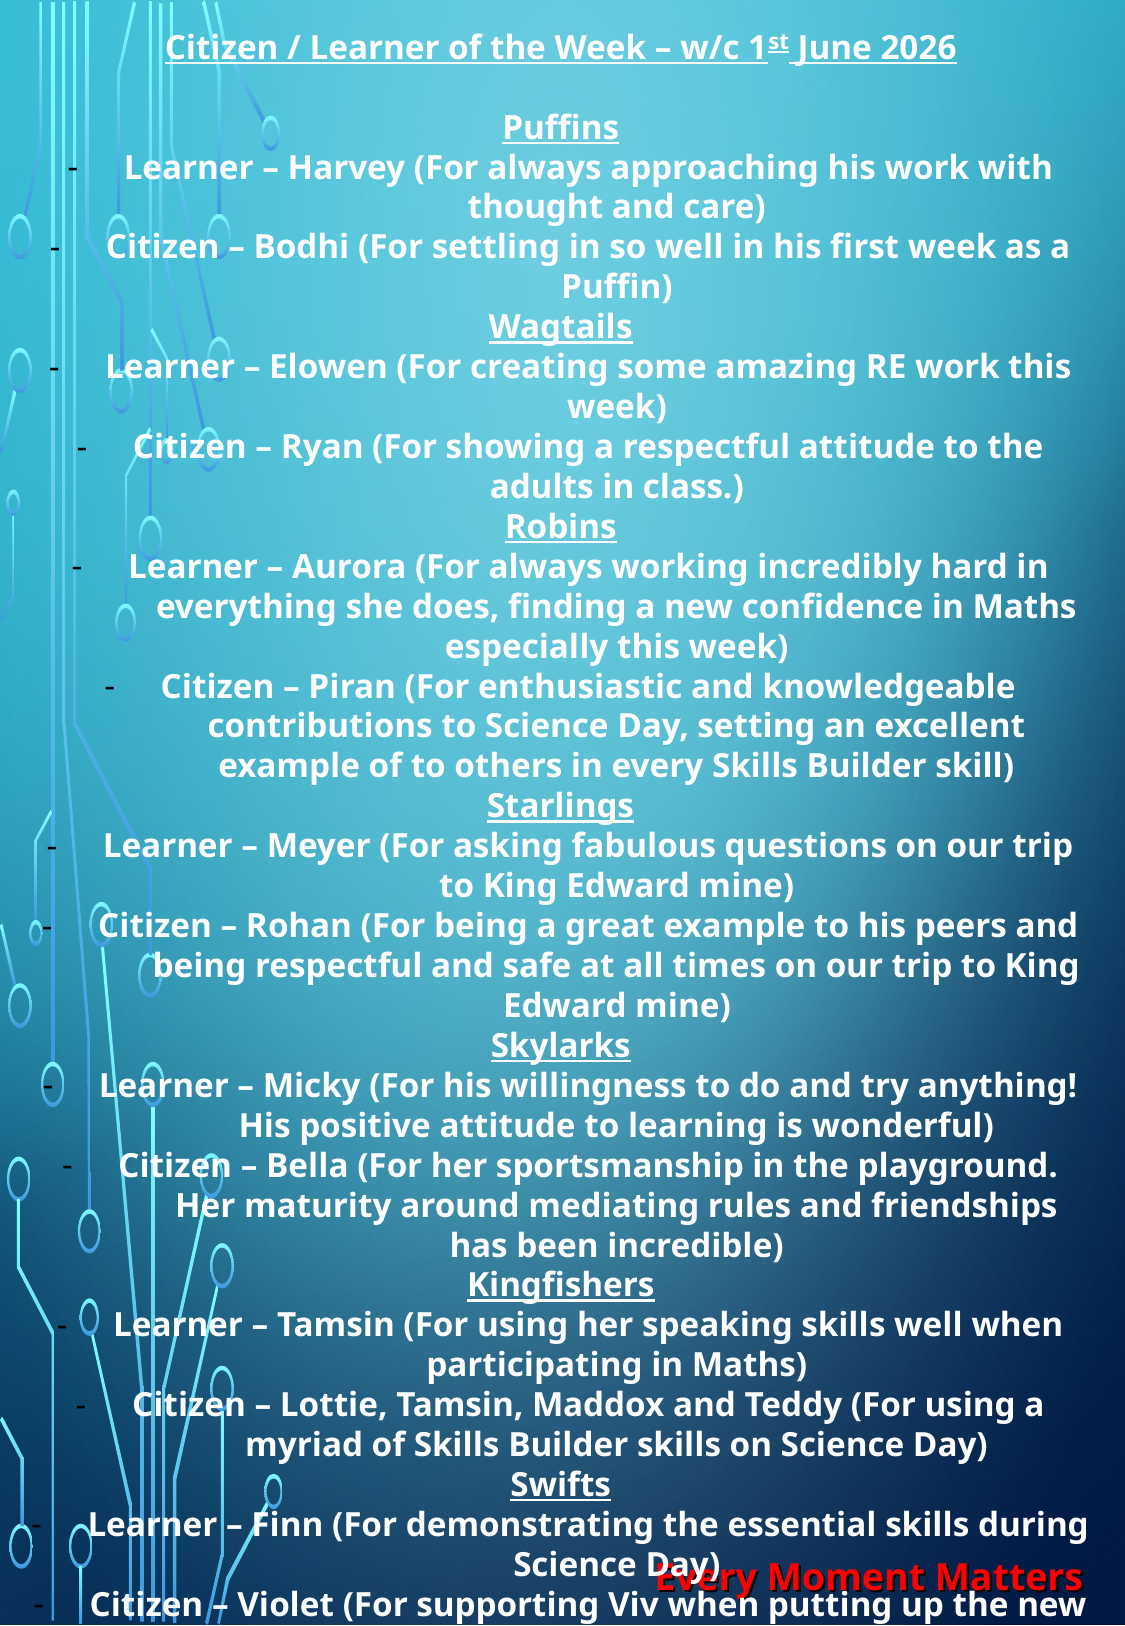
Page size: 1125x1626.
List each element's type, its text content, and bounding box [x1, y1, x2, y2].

text_box Citizen / Learner of the Week – w/c 1st June 2026 Puffins Learner – Harvey (For always approaching his work with thought and care) Citizen – Bodhi (For settling in so well in his first week as a Puffin) Wagtails Learner – Elowen (For creating some amazing RE work this week) Citizen – Ryan (For showing a respectful attitude to the adults in class.) Robins Learner – Aurora (For always working incredibly hard in everything she does, finding a new confidence in Maths especially this week) Citizen – Piran (For enthusiastic and knowledgeable contributions to Science Day, setting an excellent example of to others in every Skills Builder skill) Starlings Learner – Meyer (For asking fabulous questions on our trip to King Edward mine) Citizen – Rohan (For being a great example to his peers and being respectful and safe at all times on our trip to King Edward mine) Skylarks Learner – Micky (For his willingness to do and try anything! His positive attitude to learning is wonderful) Citizen – Bella (For her sportsmanship in the playground. Her maturity around mediating rules and friendships has been incredible) Kingfishers Learner – Tamsin (For using her speaking skills well when participating in Maths) Citizen – Lottie, Tamsin, Maddox and Teddy (For using a myriad of Skills Builder skills on Science Day) Swifts Learner – Finn (For demonstrating the essential skills during Science Day) Citizen – Violet (For supporting Viv when putting up the new signs in school – and doing a brilliant job!) [14, 18, 1108, 1418]
text_box Every Moment Matters [639, 1546, 1099, 1606]
